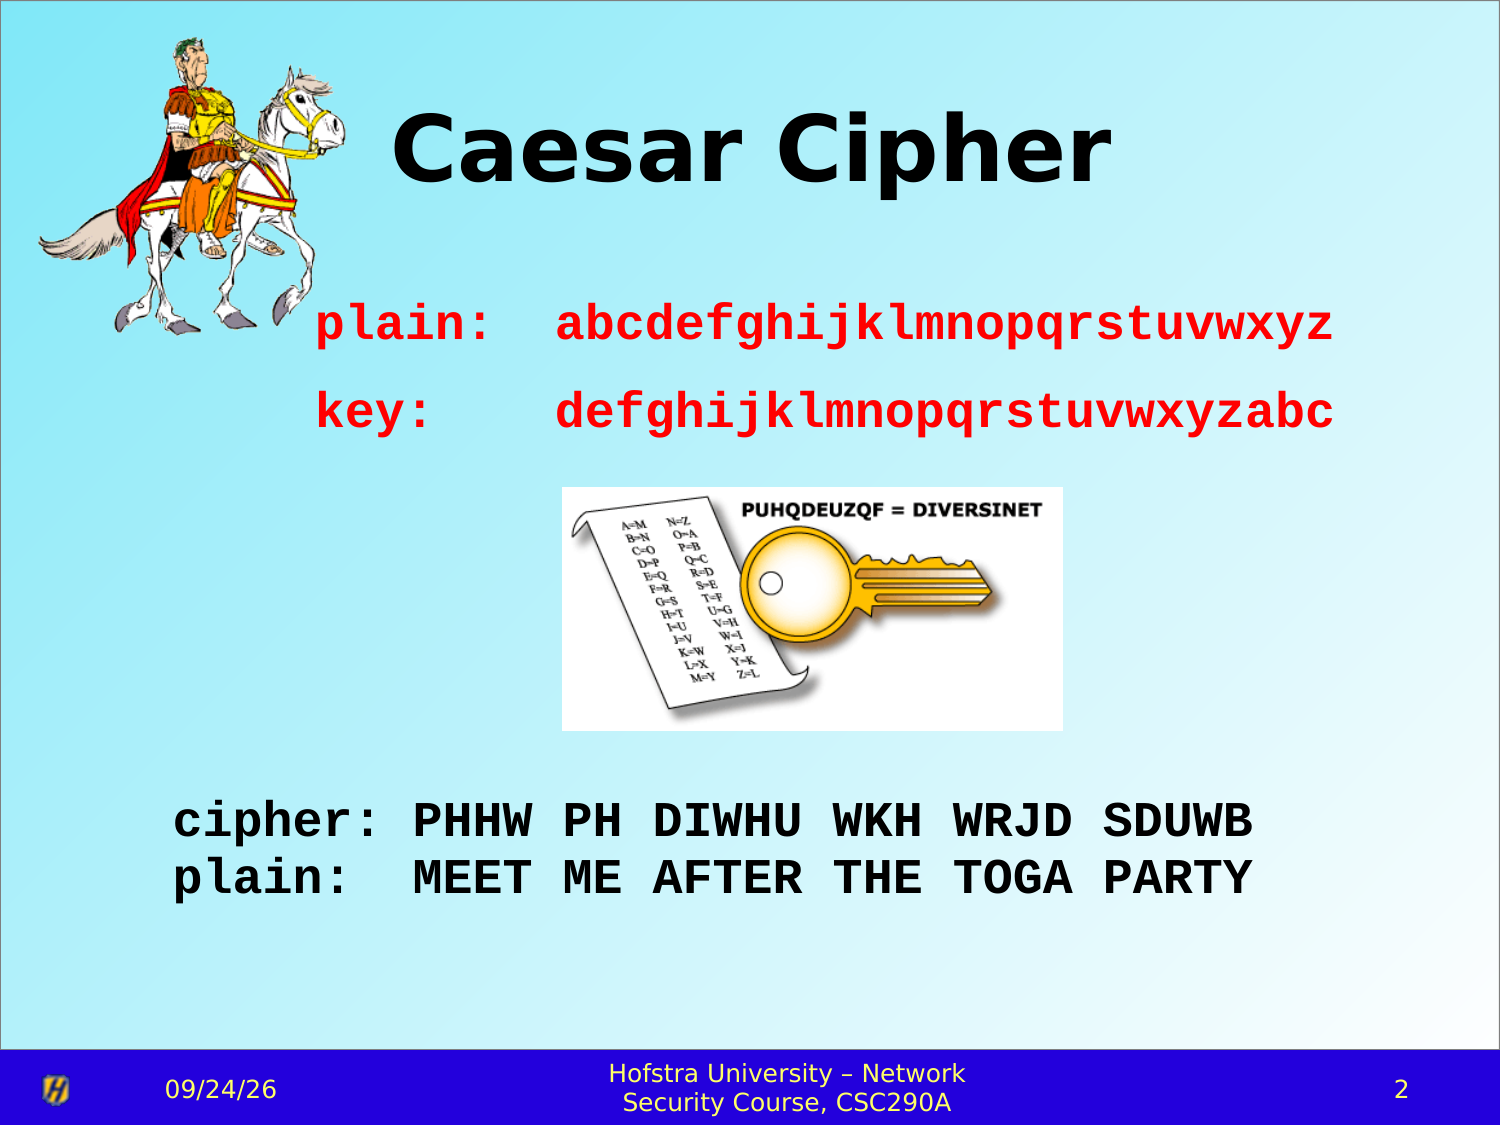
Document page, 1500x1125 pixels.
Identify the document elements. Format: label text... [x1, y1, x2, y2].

text_box cipher: PHHW PH DIWHU WKH WRJD SDUWB plain: MEET ME AFTER THE TOGA PARTY [157, 787, 1388, 917]
picture [562, 487, 1063, 731]
picture [37, 36, 347, 338]
title Caesar Cipher [347, 88, 1391, 212]
picture [37, 1072, 76, 1110]
text_box key: defghijklmnopqrstuvwxyzabc [300, 377, 1440, 451]
text_box plain: abcdefghijklmnopqrstuvwxyz [300, 290, 1440, 363]
